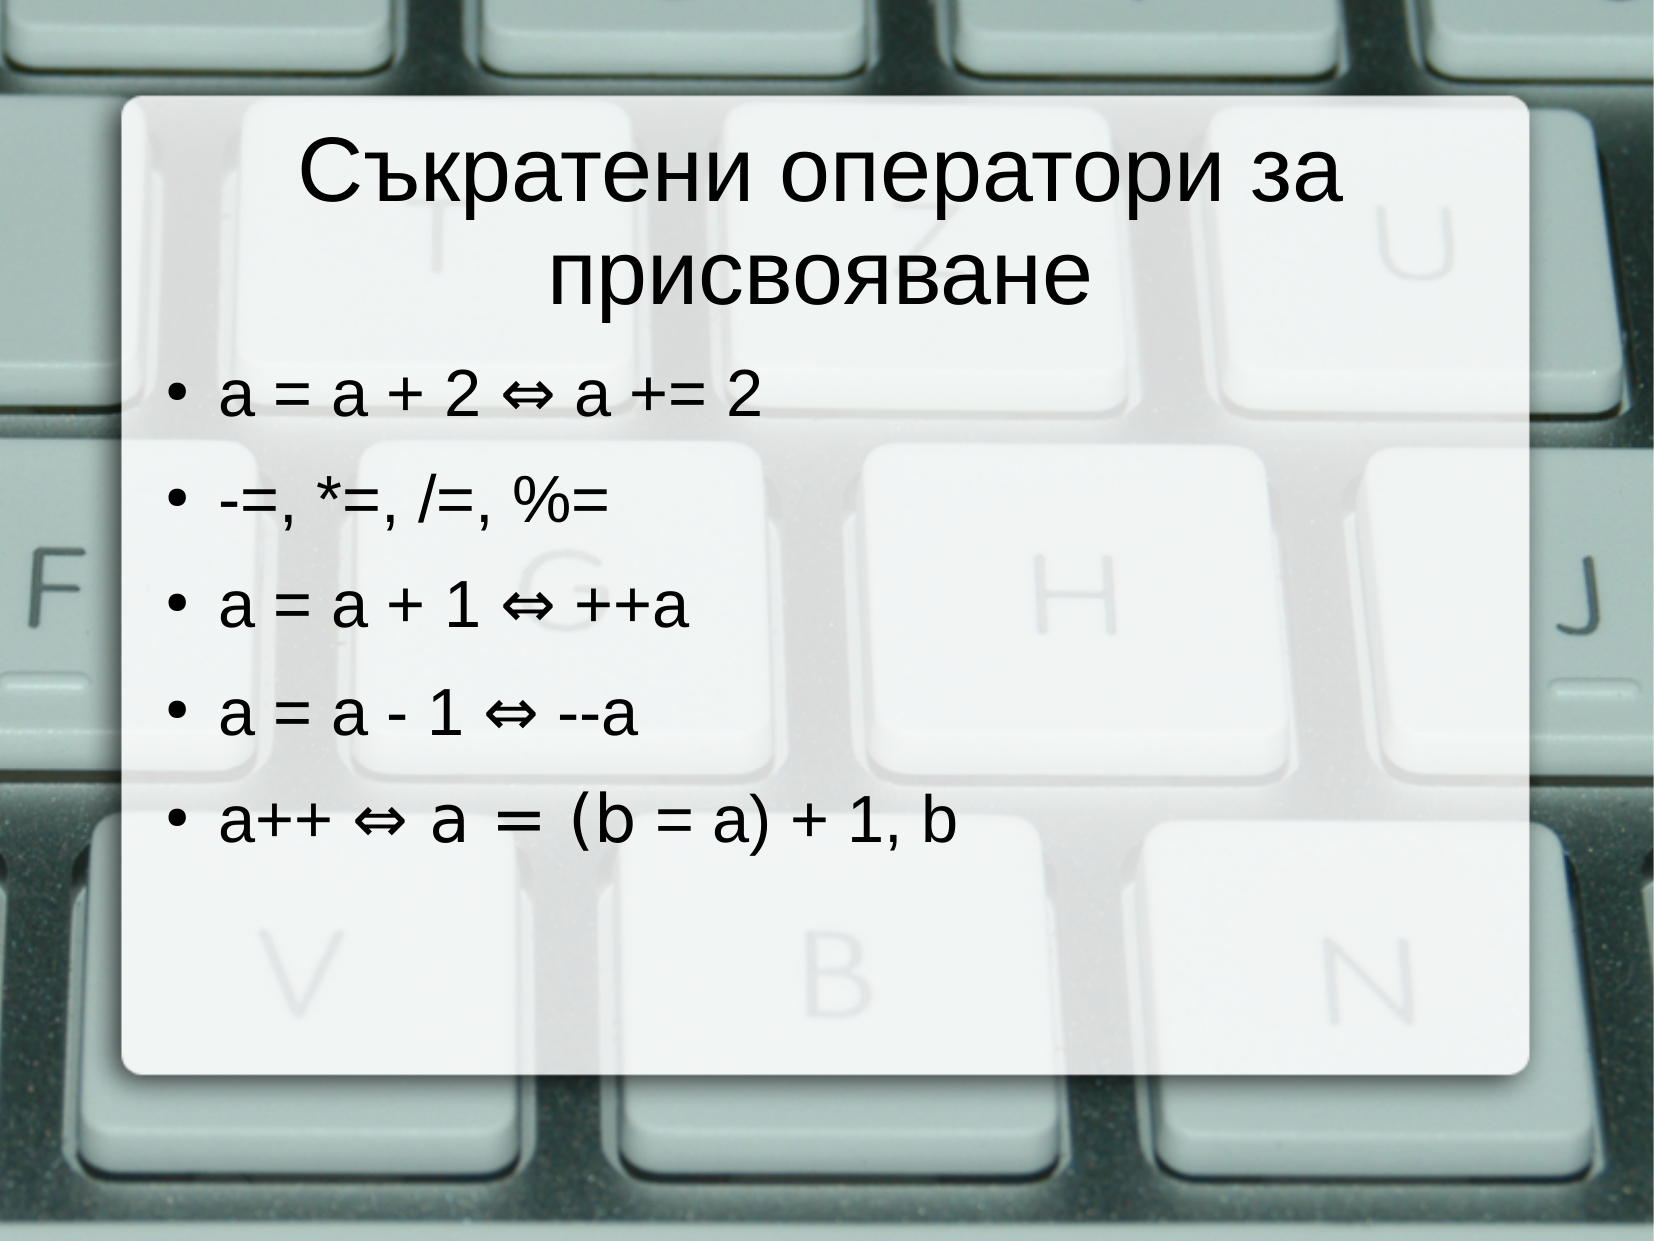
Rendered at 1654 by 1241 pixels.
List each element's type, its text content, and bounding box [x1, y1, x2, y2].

list a = a + 2 ⇔ a += 2 -=, *=, /=, %= a = a + 1 ⇔ ++a a = a - 1 ⇔ --a a++ ⇔ a = (b = a) + 1, b [147, 354, 1506, 1074]
title Съкратени оператори за присвояване [135, 117, 1506, 325]
picture [0, 0, 1654, 1241]
